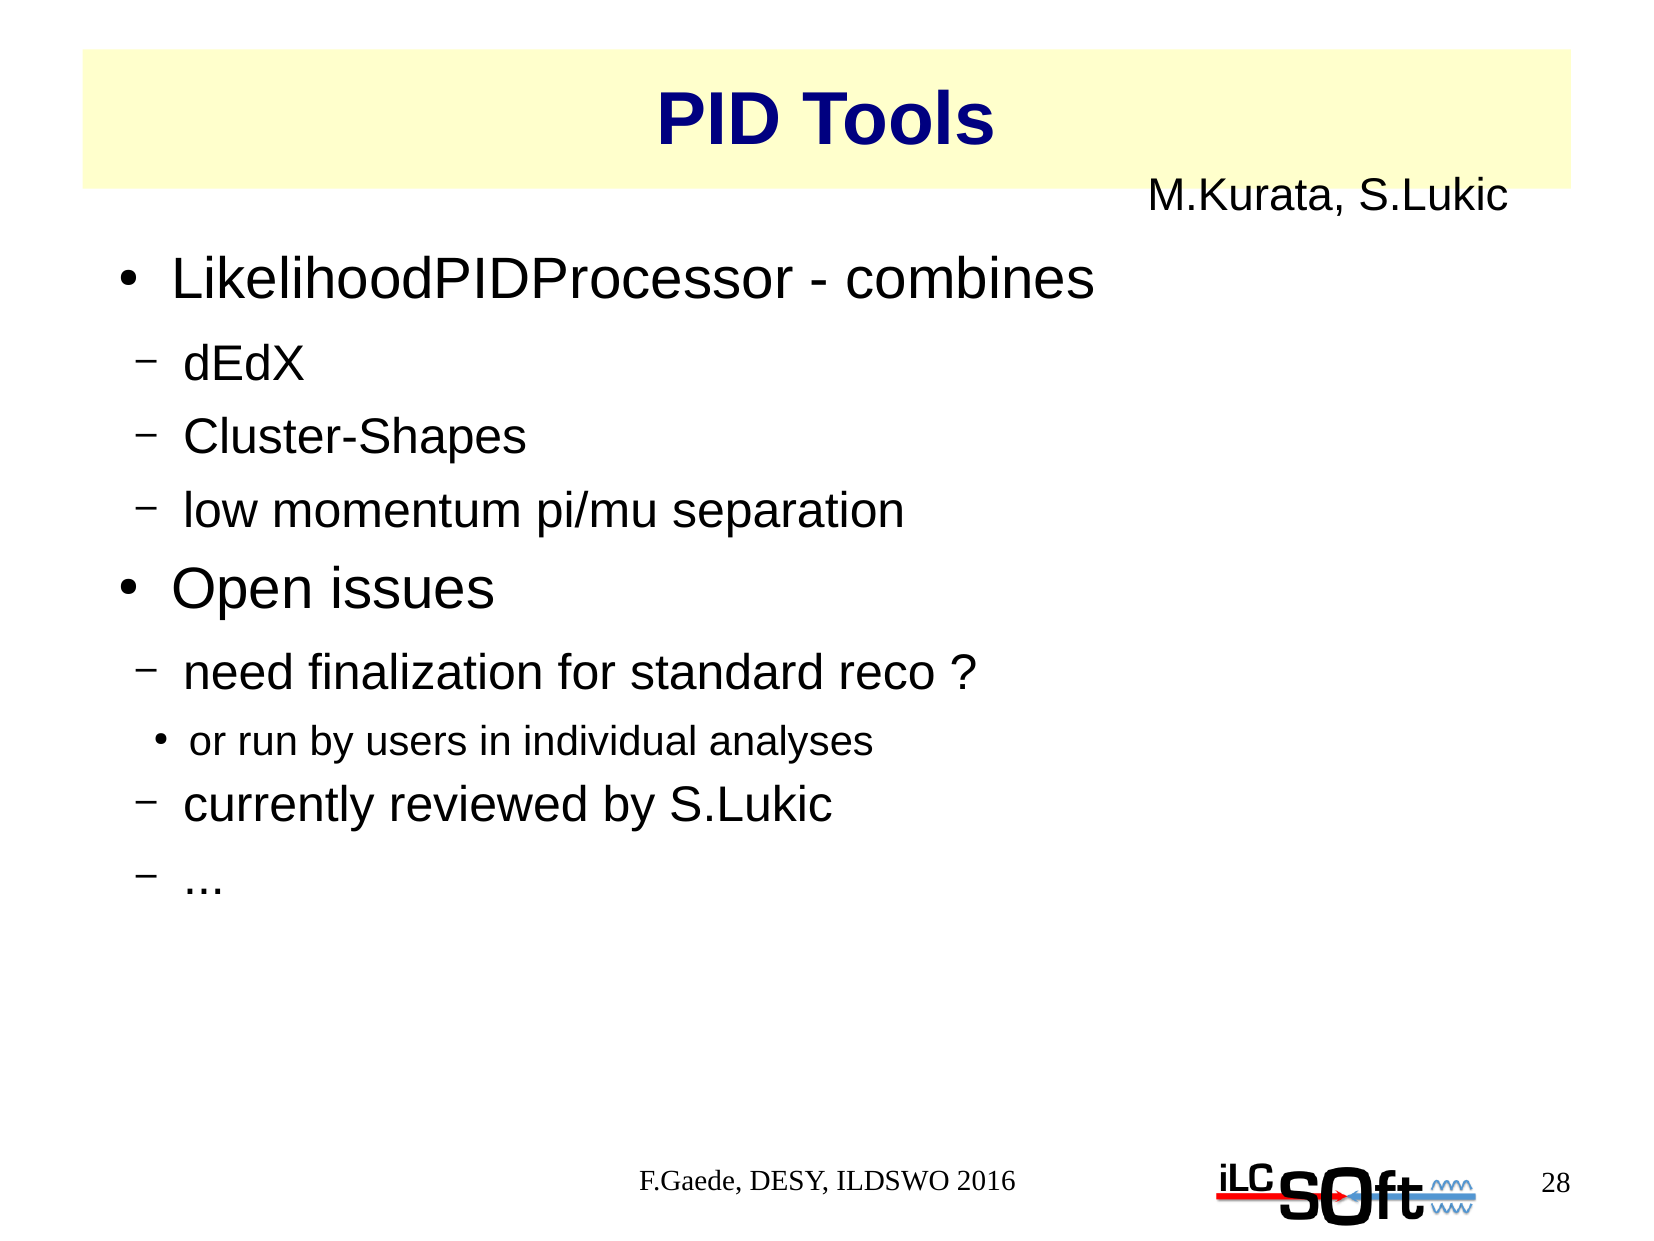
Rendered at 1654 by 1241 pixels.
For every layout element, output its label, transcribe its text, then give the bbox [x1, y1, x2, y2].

list LikelihoodPIDProcessor - combines dEdX Cluster-Shapes low momentum pi/mu separation Open issues need finalization for standard reco ? or run by users in individual analyses currently reviewed by S.Lukic ... [82, 246, 1571, 1065]
text_box M.Kurata, S.Lukic [1132, 161, 1524, 228]
title PID Tools [82, 49, 1571, 189]
picture [1206, 1155, 1561, 1241]
